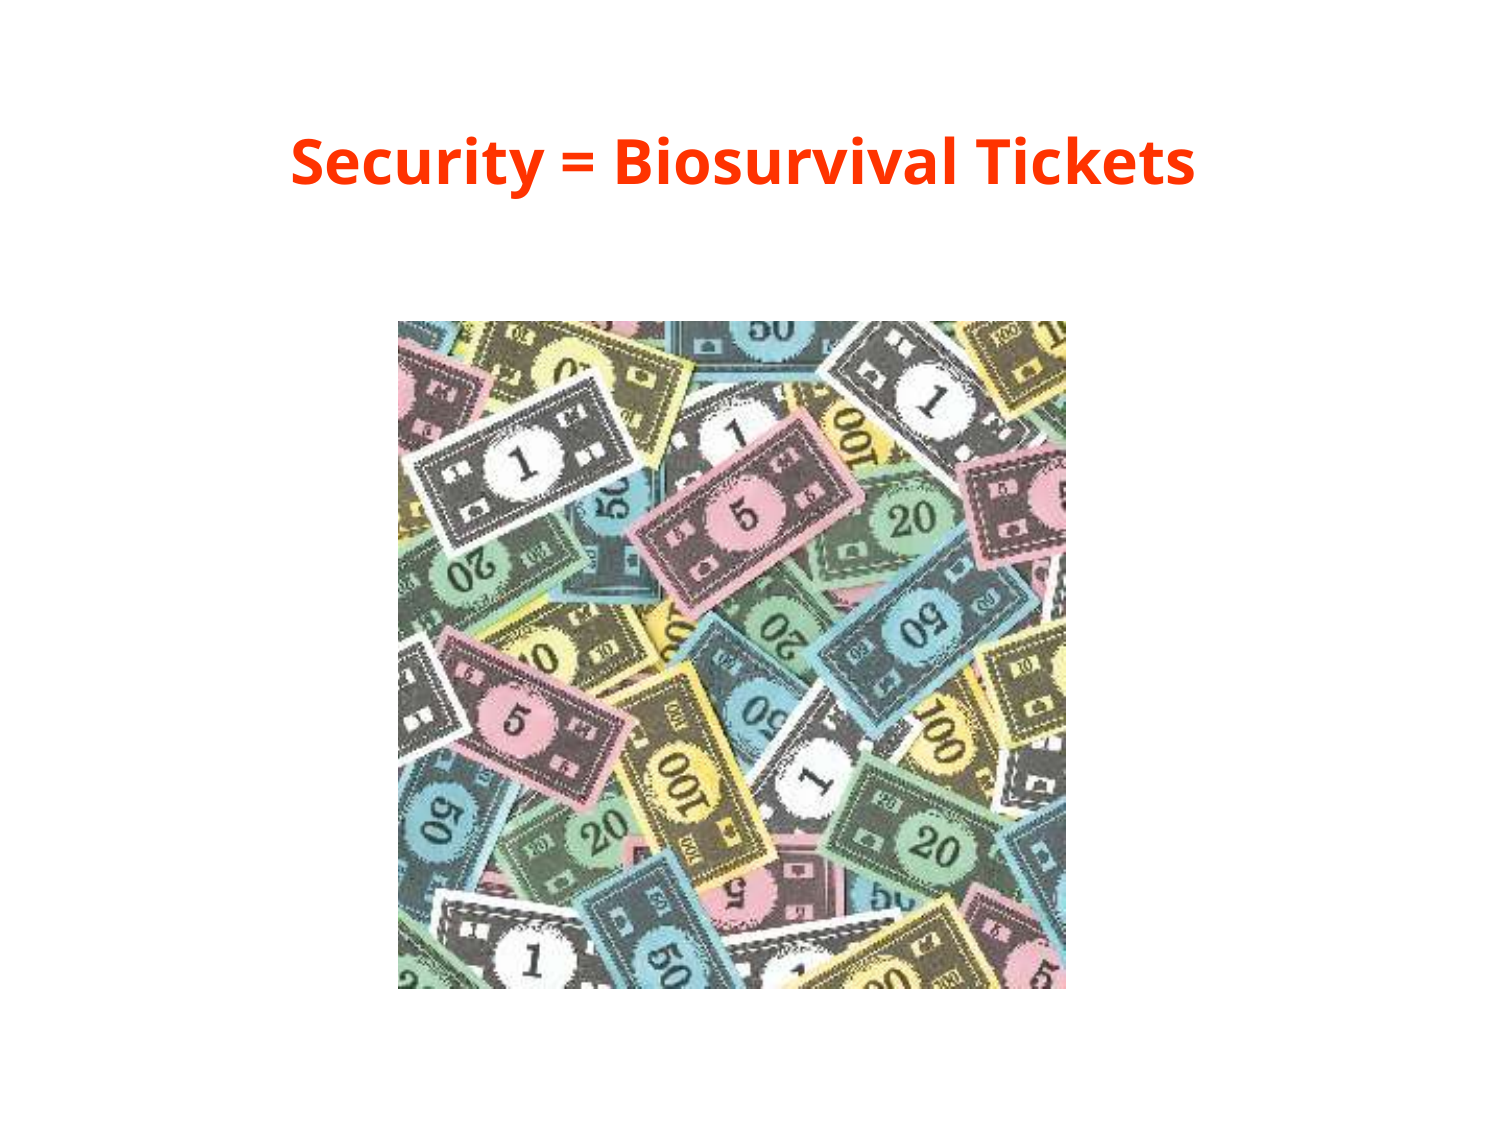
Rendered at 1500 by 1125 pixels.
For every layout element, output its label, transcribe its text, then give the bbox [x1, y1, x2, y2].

text_box Security = Biosurvival Tickets [0, 64, 1495, 253]
picture [398, 321, 1066, 989]
